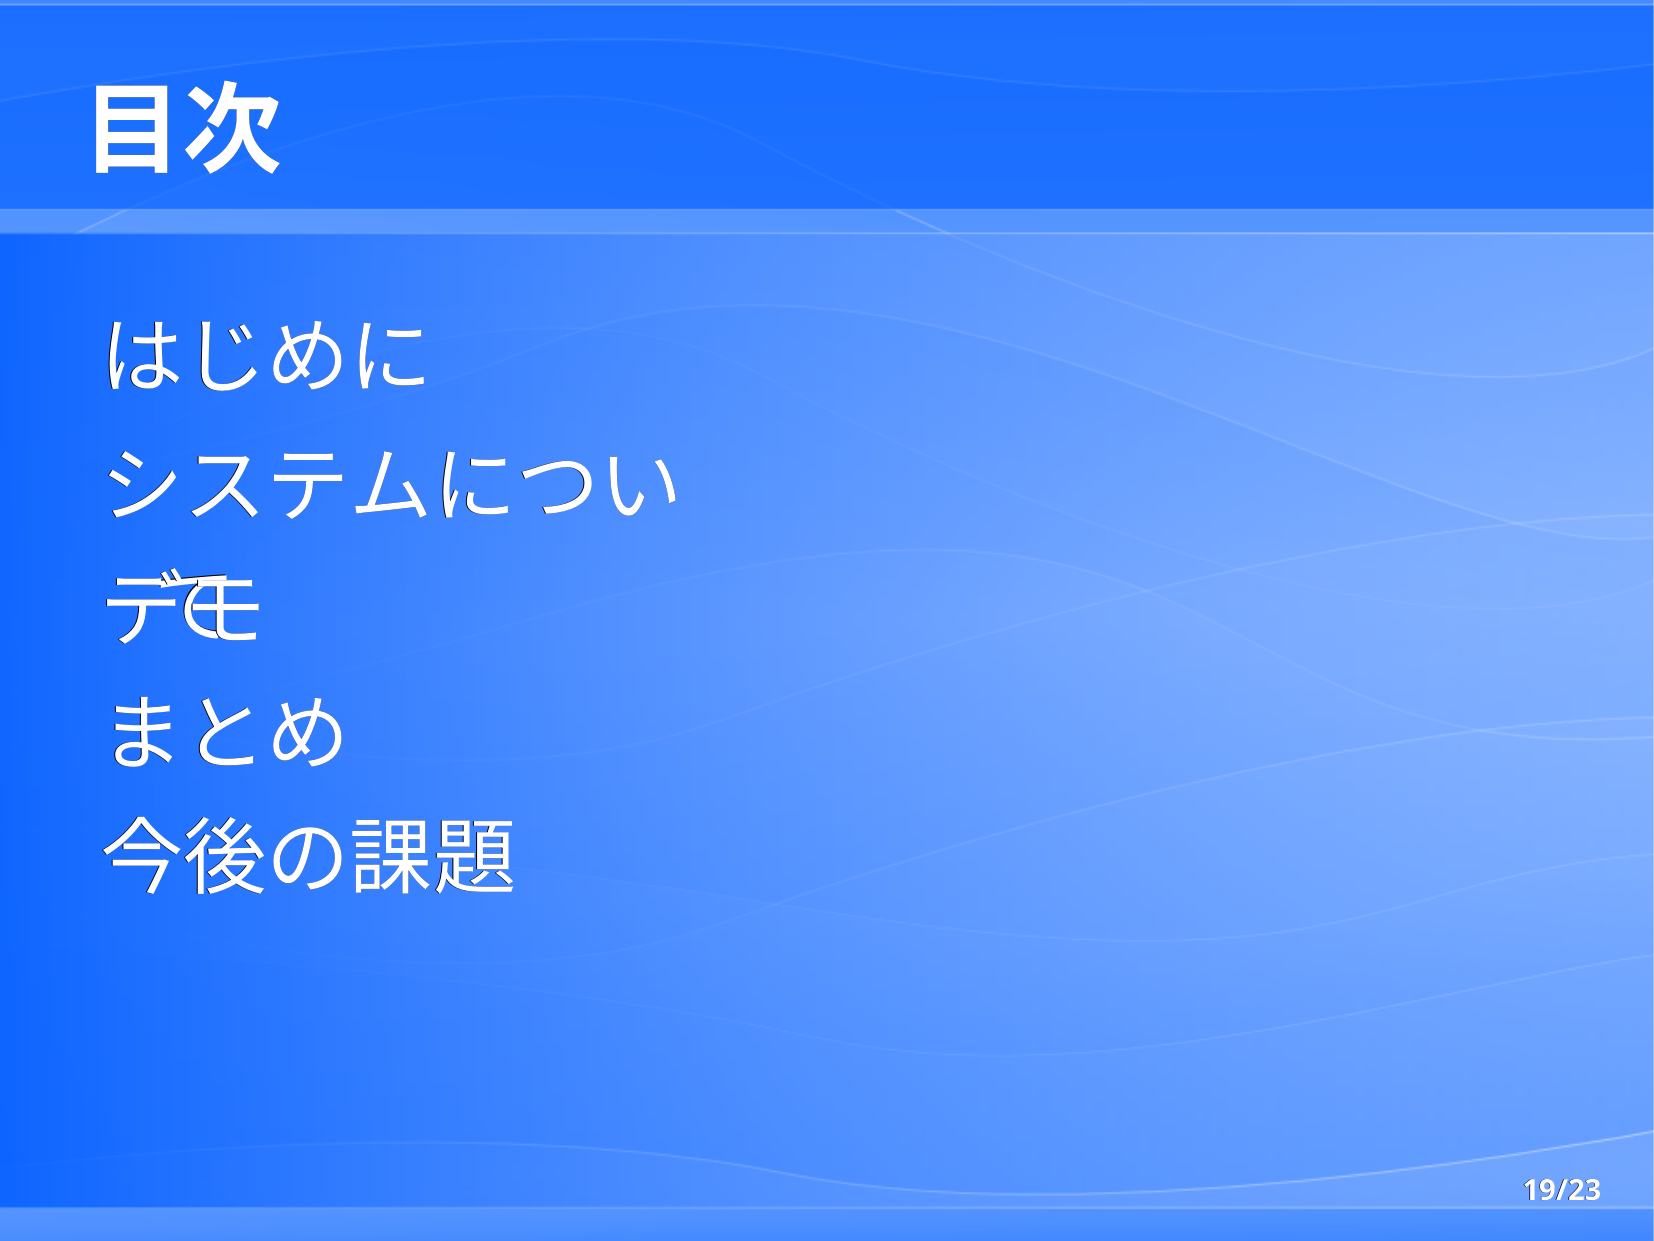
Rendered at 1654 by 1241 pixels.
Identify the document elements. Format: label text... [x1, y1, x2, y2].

picture [0, 0, 1654, 1241]
list はじめに [82, 290, 709, 384]
list デモ [82, 543, 709, 644]
list システムについて [82, 419, 709, 509]
list まとめ [82, 667, 709, 768]
list 今後の課題 [82, 791, 709, 881]
title 目次 [23, 8, 1625, 237]
